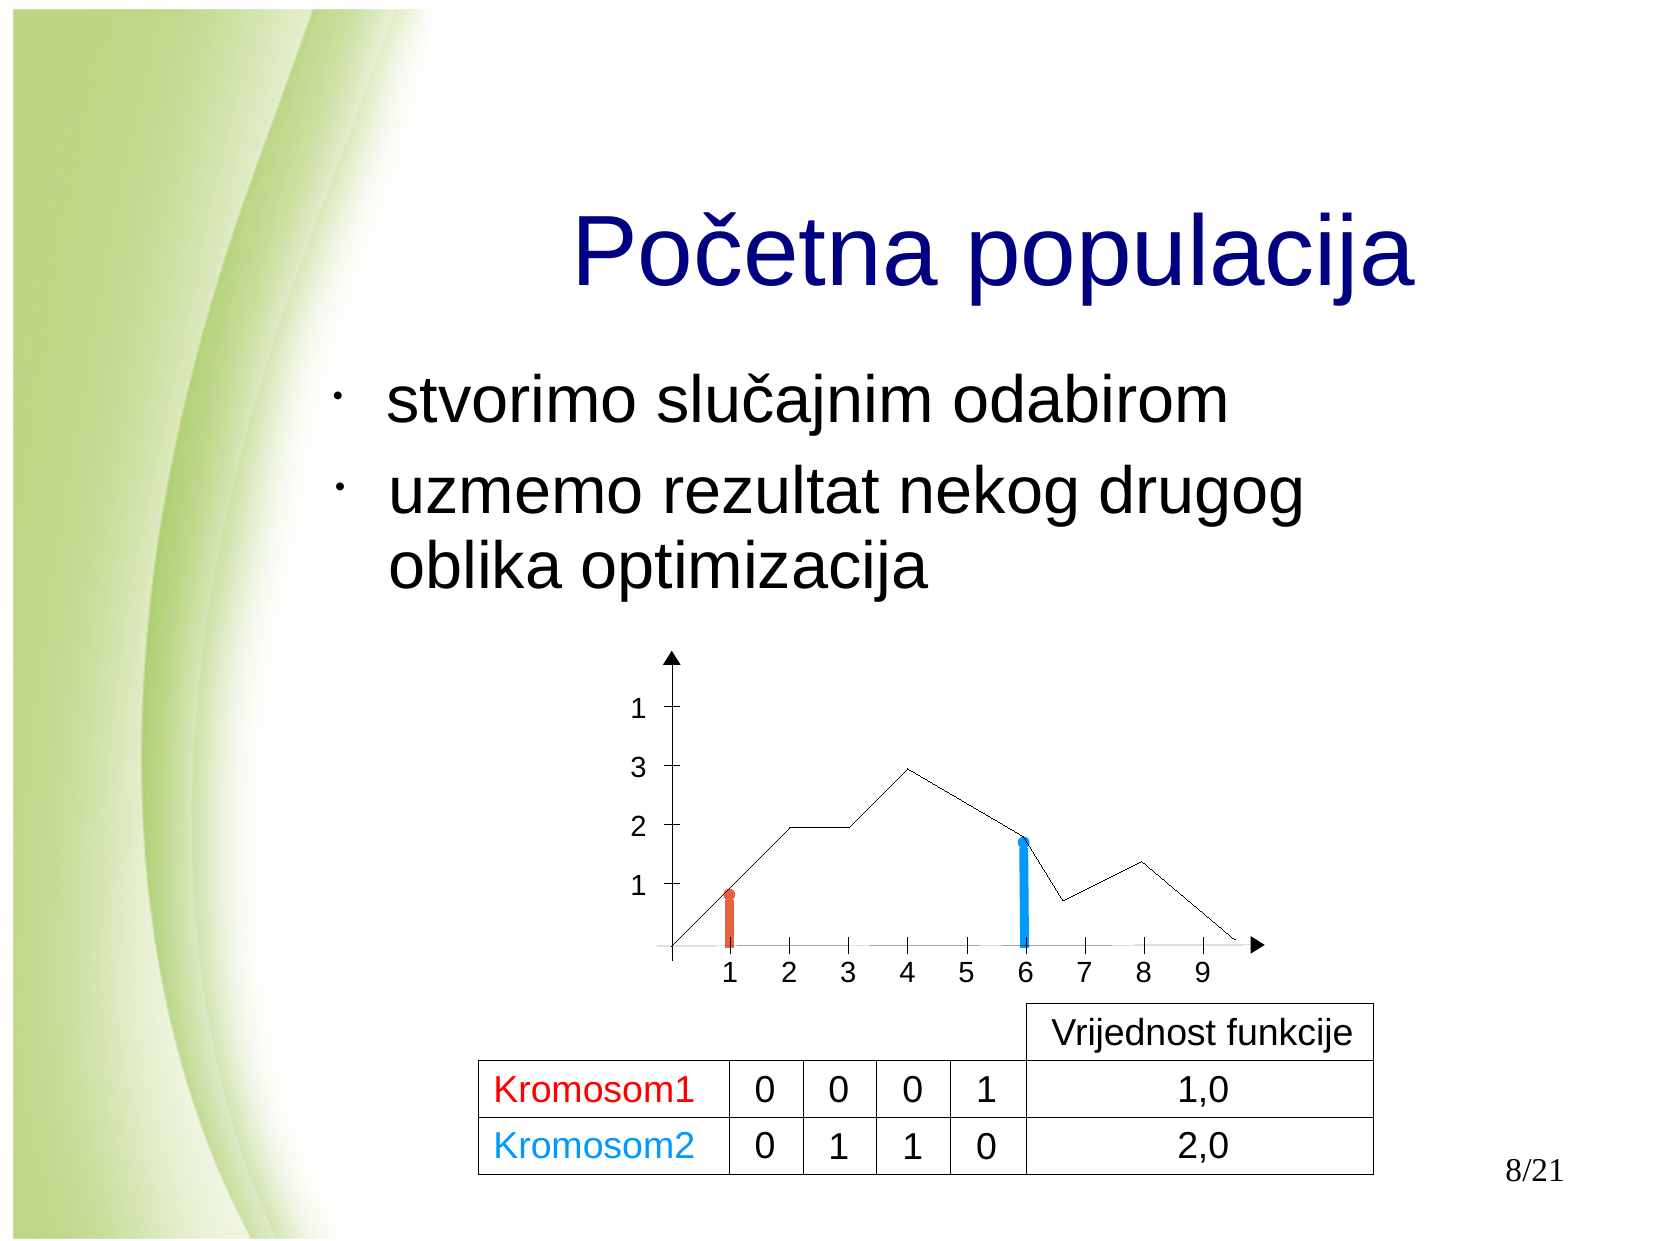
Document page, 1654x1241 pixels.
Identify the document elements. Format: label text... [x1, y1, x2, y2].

text_box Kromosom2 [478, 1118, 729, 1175]
text_box 0 [876, 1060, 950, 1118]
text_box 0 [729, 1060, 803, 1118]
text_box uzmemo rezultat nekog drugog oblika optimizacija [317, 453, 1462, 603]
text_box 9 [1179, 948, 1226, 997]
text_box Vrijednost funkcije [1026, 1003, 1374, 1061]
text_box Kromosom1 [478, 1060, 729, 1118]
text_box 0 [950, 1118, 1026, 1175]
text_box 4 [884, 948, 931, 997]
text_box 2,0 [1026, 1118, 1374, 1175]
text_box 8 [1120, 948, 1167, 997]
text_box 2 [766, 948, 813, 997]
text_box 1 [615, 861, 662, 910]
text_box 7 [1061, 948, 1108, 997]
picture [7, 3, 1654, 147]
text_box 6 [1002, 948, 1049, 997]
text_box 1 [876, 1118, 950, 1175]
text_box 0 [803, 1060, 876, 1118]
text_box 3 [615, 743, 662, 791]
text_box 3 [825, 948, 872, 997]
text_box 1 [707, 948, 754, 997]
text_box stvorimo slučajnim odabirom [315, 361, 1580, 437]
text_box 5 [943, 948, 990, 997]
text_box 2 [615, 802, 662, 851]
text_box 0 [729, 1118, 803, 1175]
text_box 1 [615, 684, 662, 732]
text_box 1,0 [1026, 1061, 1374, 1118]
text_box 1 [950, 1060, 1026, 1118]
title Početna populacija [0, 147, 1654, 355]
text_box 1 [803, 1118, 876, 1175]
picture [7, 355, 1654, 1241]
